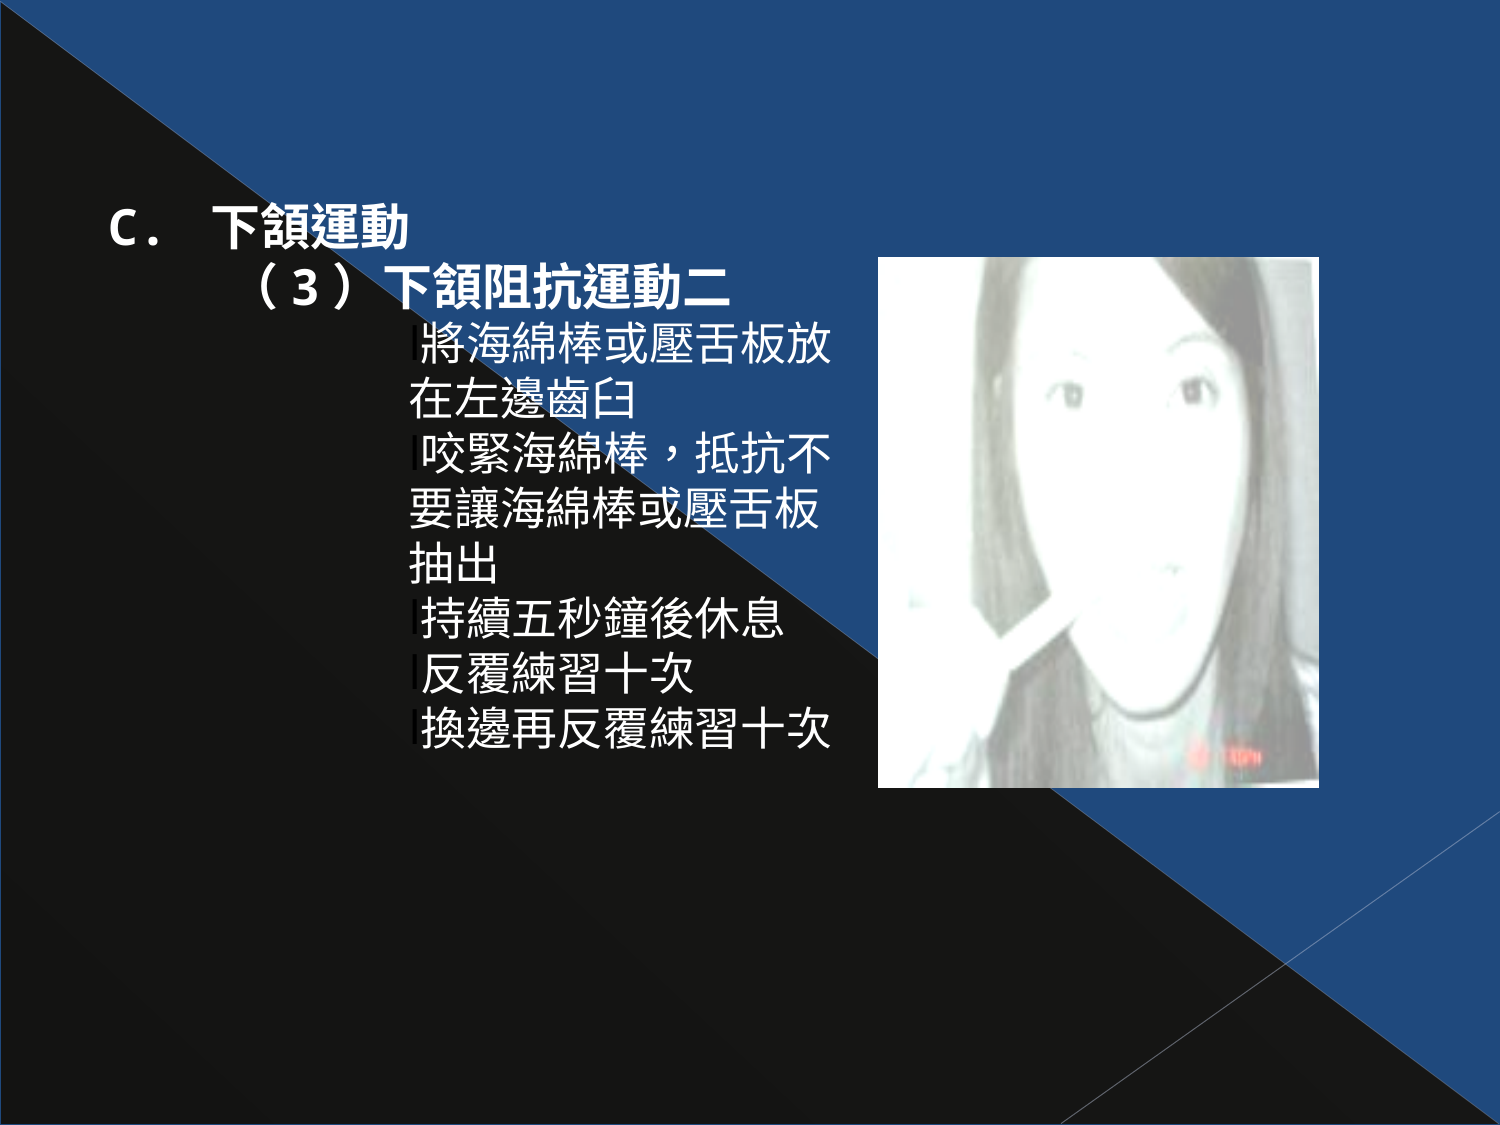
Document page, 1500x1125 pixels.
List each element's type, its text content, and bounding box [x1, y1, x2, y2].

picture [878, 257, 1319, 789]
list C. 下頷運動 （3）下頷阻抗運動二 將海綿棒或壓舌板放在左邊齒臼 咬緊海綿棒，抵抗不要讓海綿棒或壓舌板抽出 持續五秒鐘後休息 反覆練習十次 換邊再反覆練習十次 [93, 187, 868, 961]
